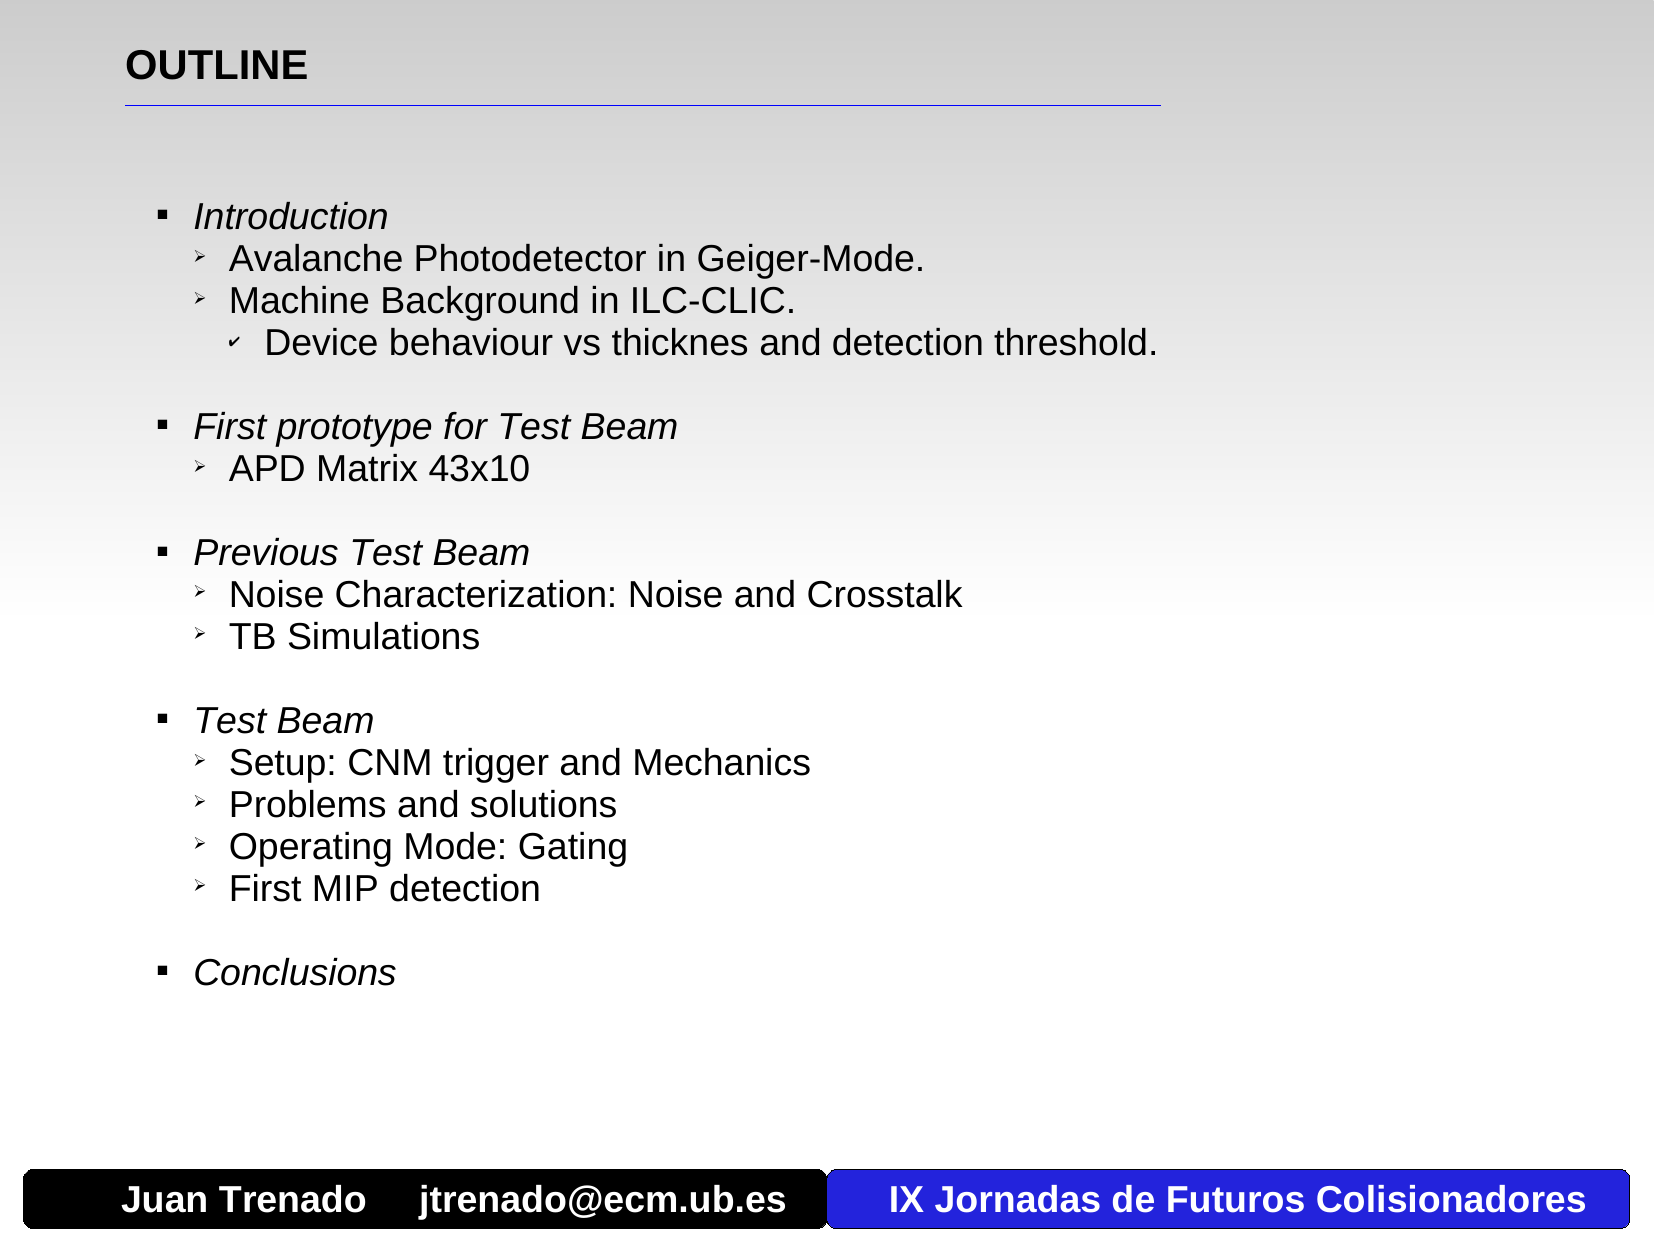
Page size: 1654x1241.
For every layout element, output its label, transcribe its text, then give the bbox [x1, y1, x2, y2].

text_box Juan Trenado jtrenado@ecm.ub.es [106, 1170, 803, 1228]
text_box OUTLINE [110, 34, 324, 96]
text_box Introduction Avalanche Photodetector in Geiger-Mode. Machine Background in ILC-CLIC. Device behaviour vs thicknes and detection threshold. First prototype for Test Beam APD Matrix 43x10 Previous Test Beam Noise Characterization: Noise and Crosstalk TB Simulations Test Beam Setup: CNM trigger and Mechanics Problems and solutions Operating Mode: Gating First MIP detection Conclusions [107, 103, 1532, 1001]
text_box [23, 1169, 1630, 1229]
text_box IX Jornadas de Futuros Colisionadores [874, 1170, 1603, 1228]
